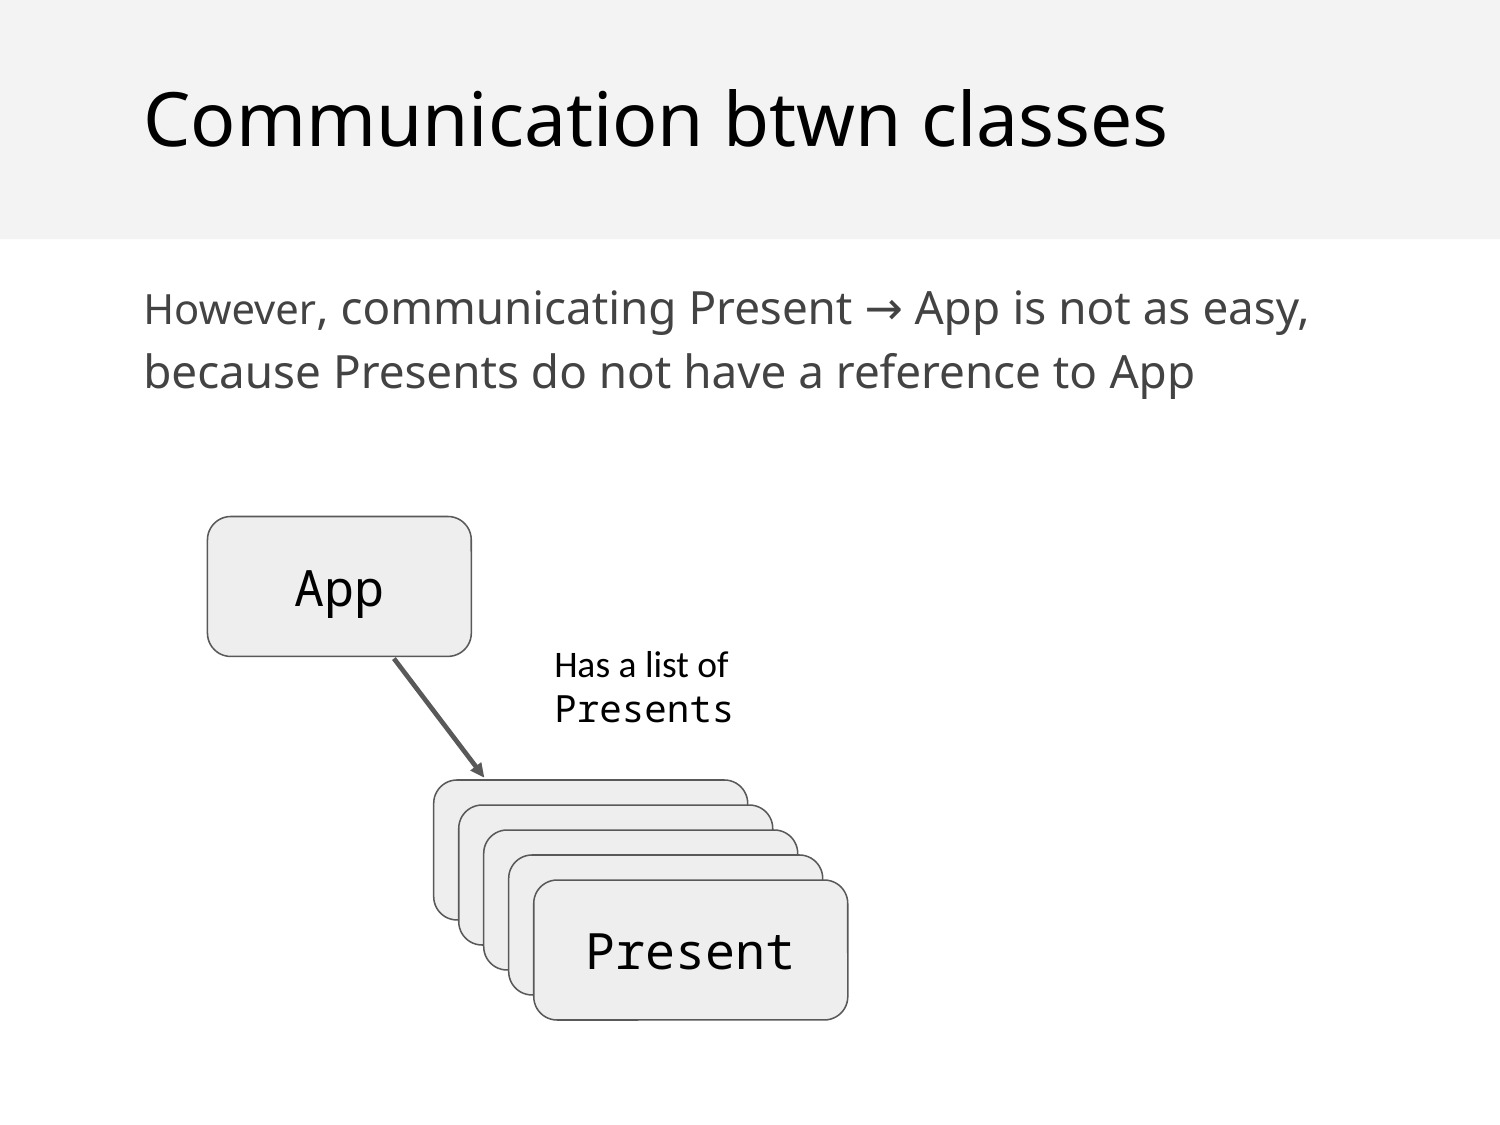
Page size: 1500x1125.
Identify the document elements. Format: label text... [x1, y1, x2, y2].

text_box Present [508, 855, 823, 995]
text_box Present [483, 830, 798, 970]
title Communication btwn classes [128, 56, 1372, 183]
text_box Has a list of Presents [539, 624, 886, 756]
list However, communicating Present → App is not as easy, because Presents do not have a reference to App [128, 255, 1372, 513]
text_box Present [458, 805, 773, 946]
text_box App [207, 516, 472, 657]
text_box Present [533, 880, 848, 1021]
text_box Present [433, 780, 748, 920]
